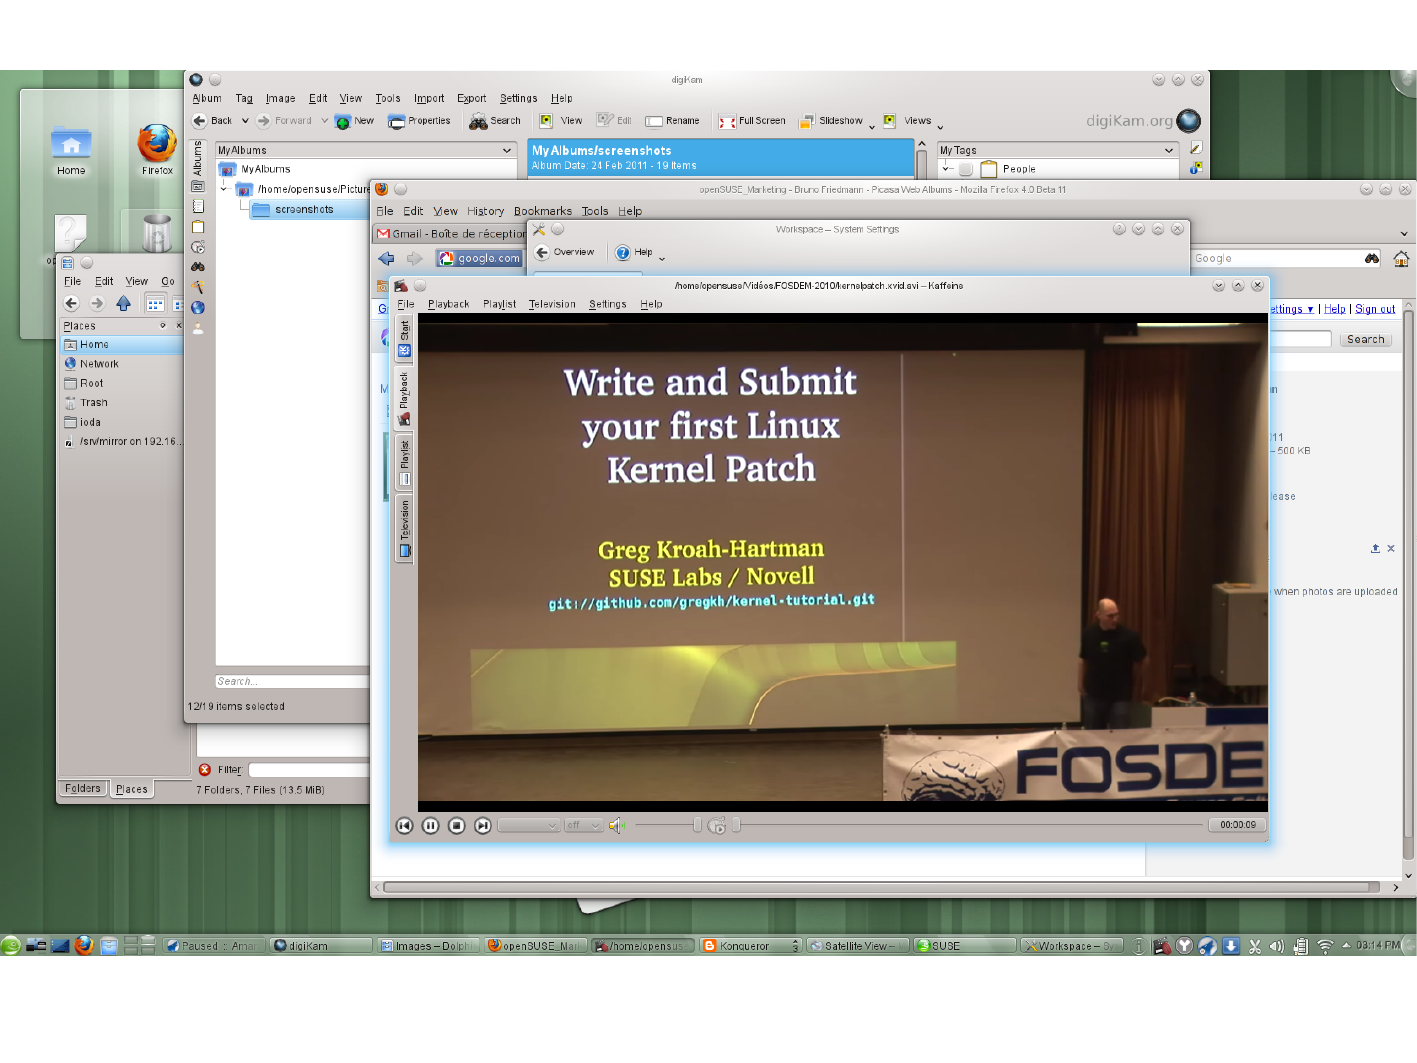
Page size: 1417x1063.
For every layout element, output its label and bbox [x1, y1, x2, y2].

picture [0, 70, 1417, 956]
